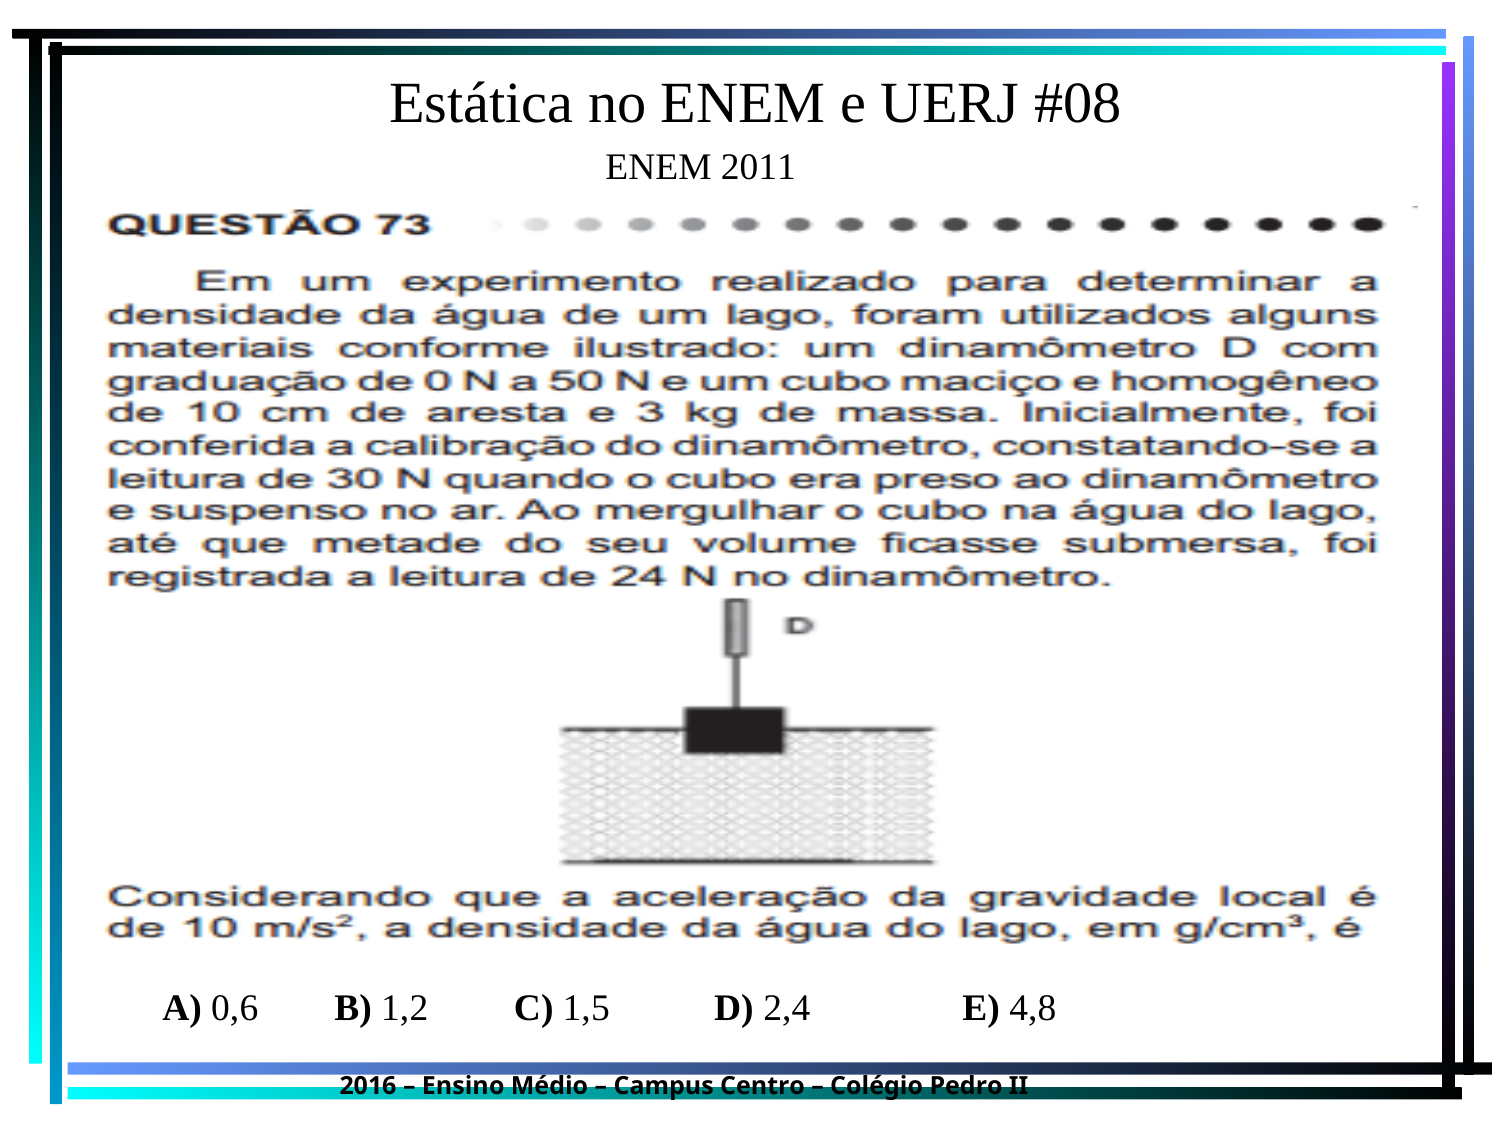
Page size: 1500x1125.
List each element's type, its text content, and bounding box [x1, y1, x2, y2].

title Estática no ENEM e UERJ #08 [118, 59, 1394, 148]
text_box A) 0,6 B) 1,2 C) 1,5 D) 2,4 E) 4,8 [147, 976, 1359, 1034]
picture [0, 0, 1500, 1125]
text_box 2016 – Ensino Médio – Campus Centro – Colégio Pedro II [324, 1062, 1045, 1109]
text_box ENEM 2011 [590, 135, 827, 193]
